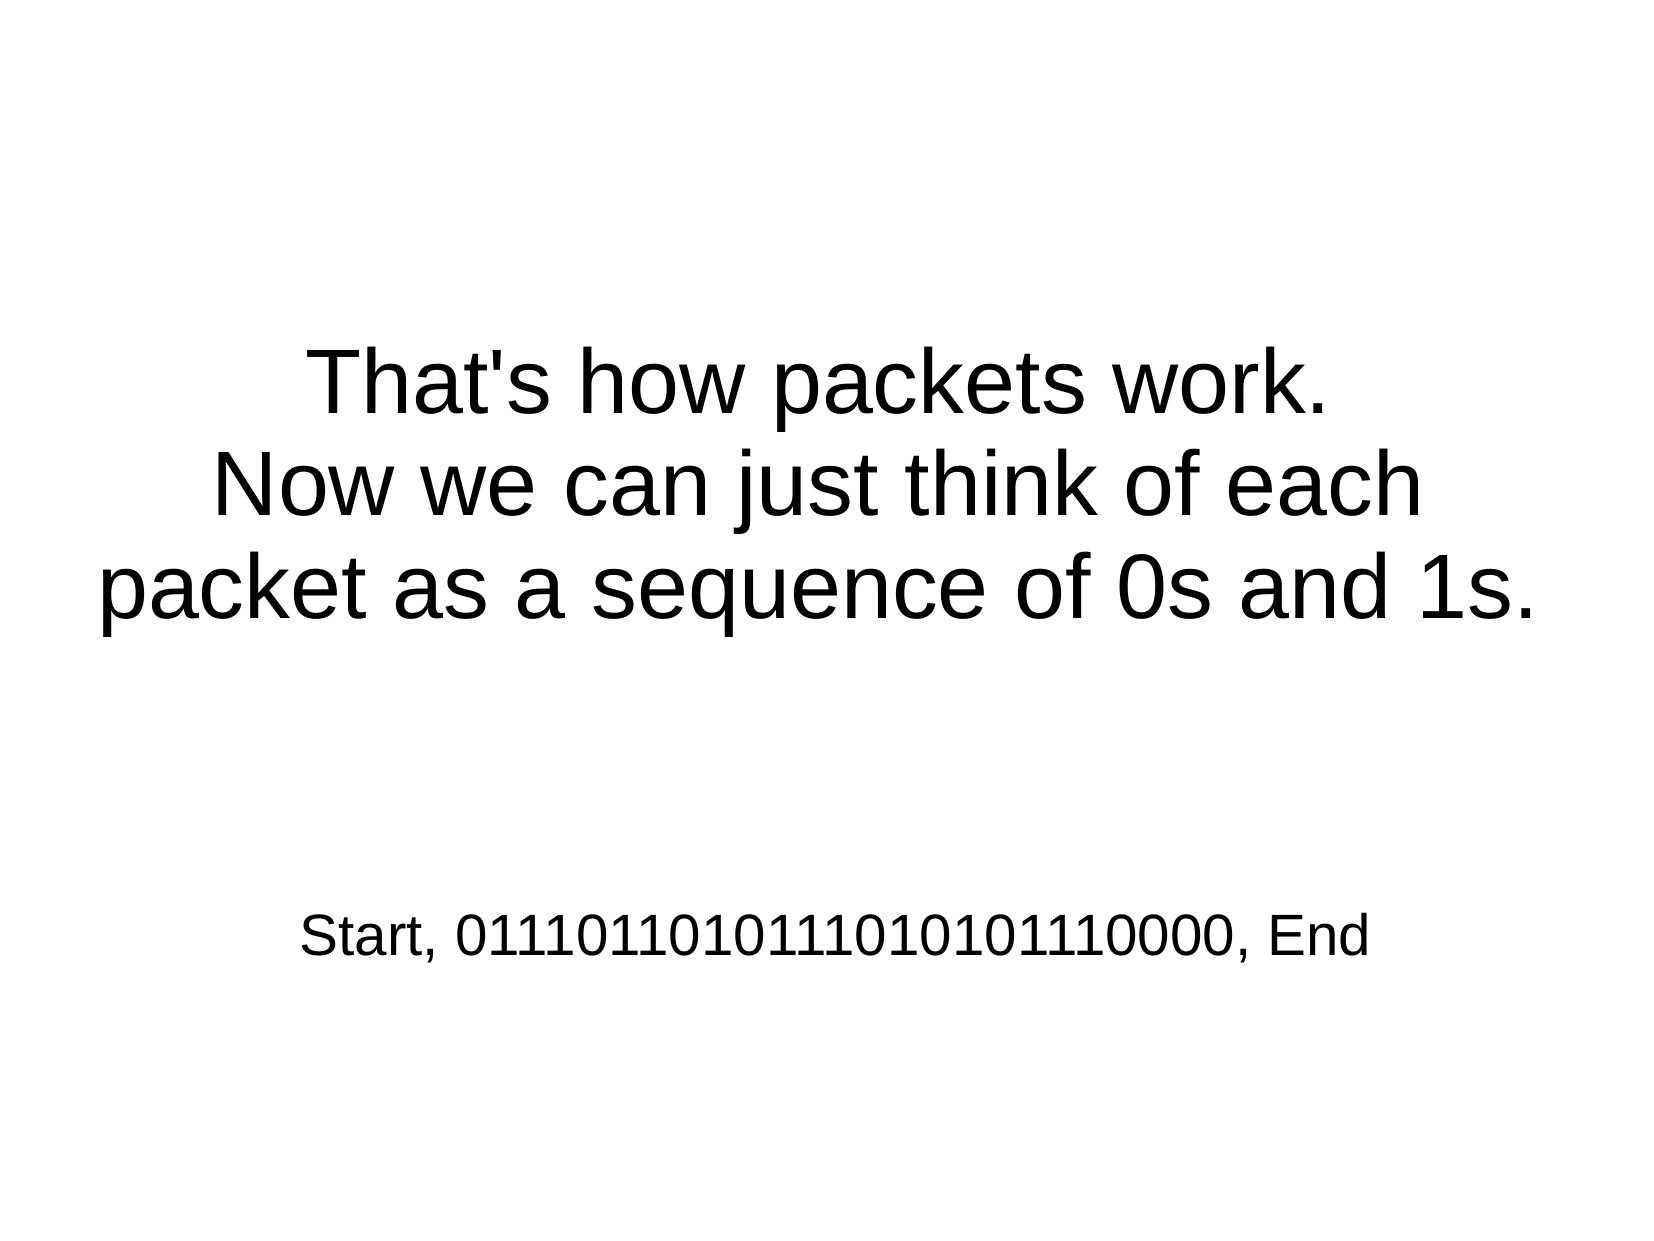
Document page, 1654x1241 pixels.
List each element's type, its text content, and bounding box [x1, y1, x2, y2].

title That's how packets work. Now we can just think of each packet as a sequence of 0s and 1s. [75, 330, 1564, 638]
text_box Start, 0111011010111010101110000, End [285, 895, 1390, 976]
